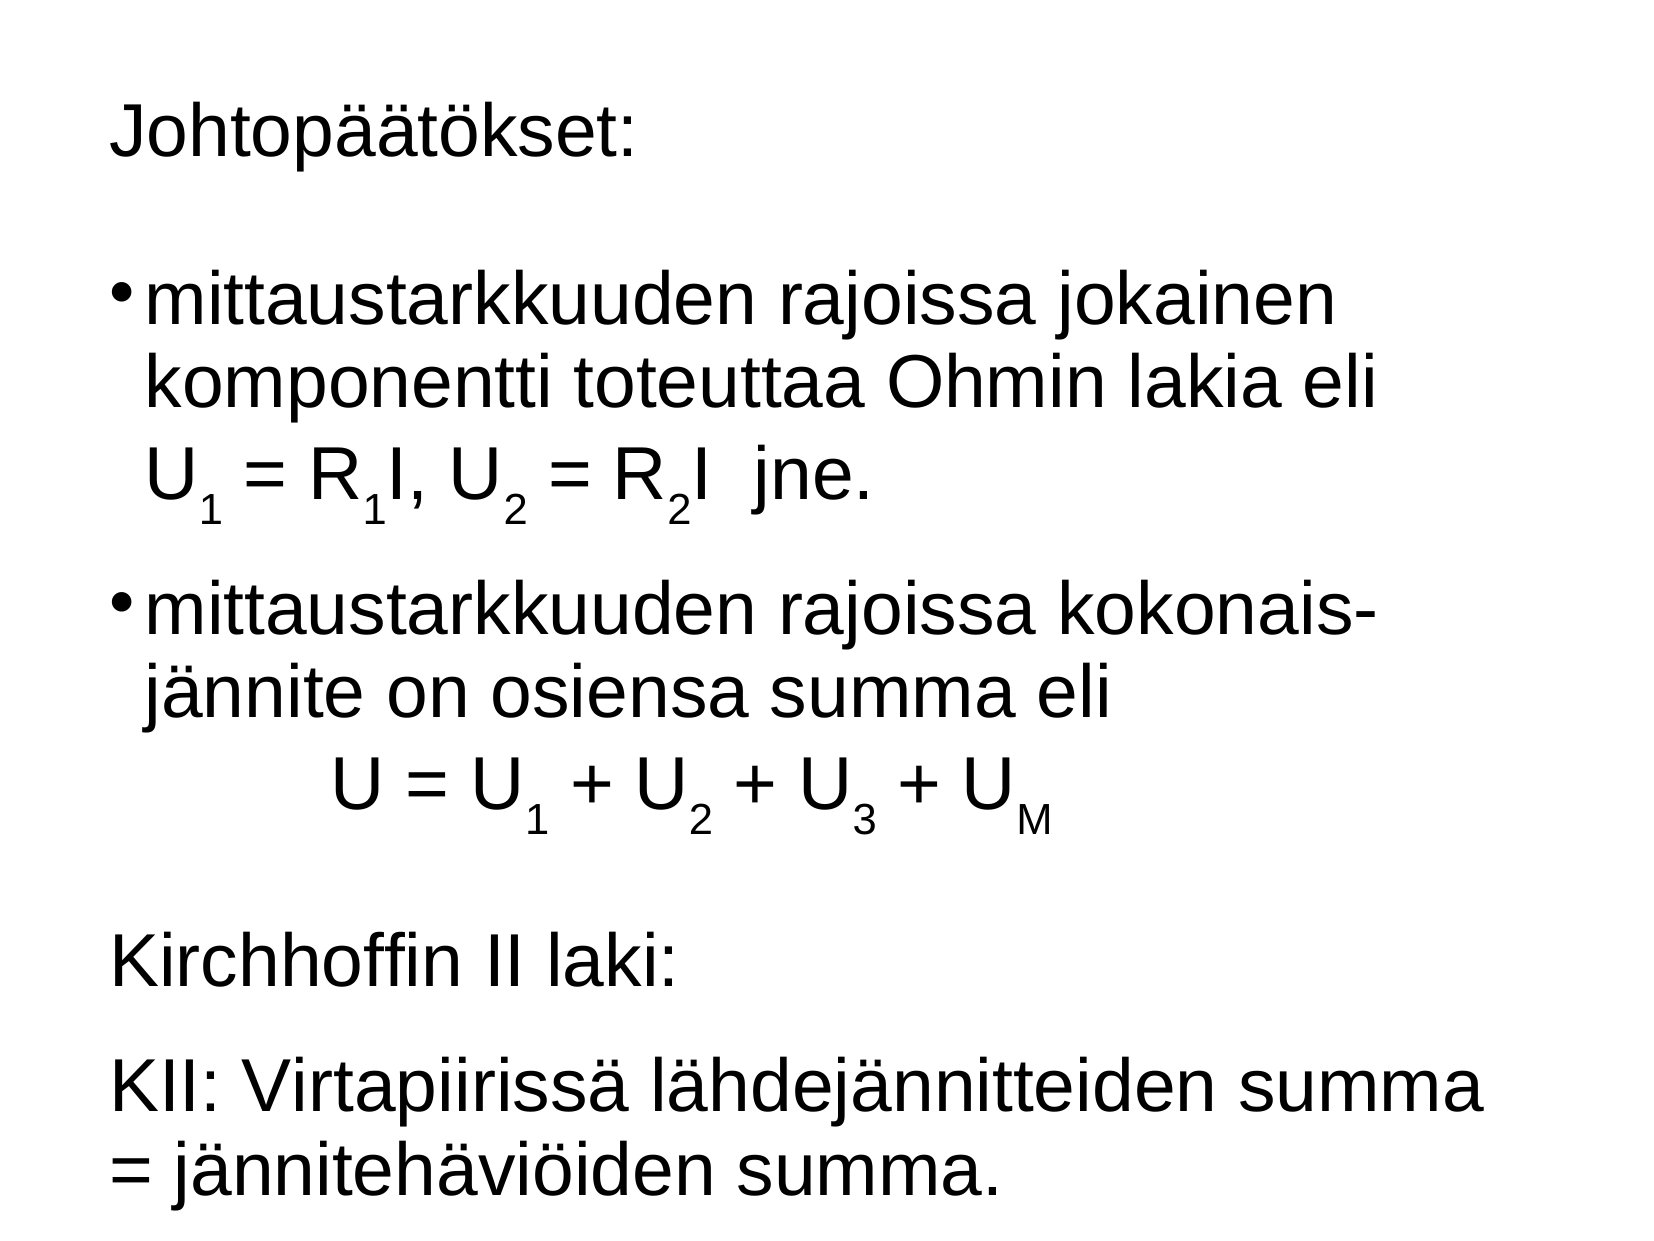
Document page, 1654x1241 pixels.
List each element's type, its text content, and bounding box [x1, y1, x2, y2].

text_box Johtopäätökset: mittaustarkkuuden rajoissa jokainen komponentti toteuttaa Ohmin lakia eli U1 = R1I, U2 = R2I jne. mittaustarkkuuden rajoissa kokonais-jännite on osiensa summa eli U = U1 + U2 + U3 + UM Kirchhoffin II laki: KII: Virtapiirissä lähdejännitteiden summa = jännitehäviöiden summa. [94, 82, 1560, 1226]
